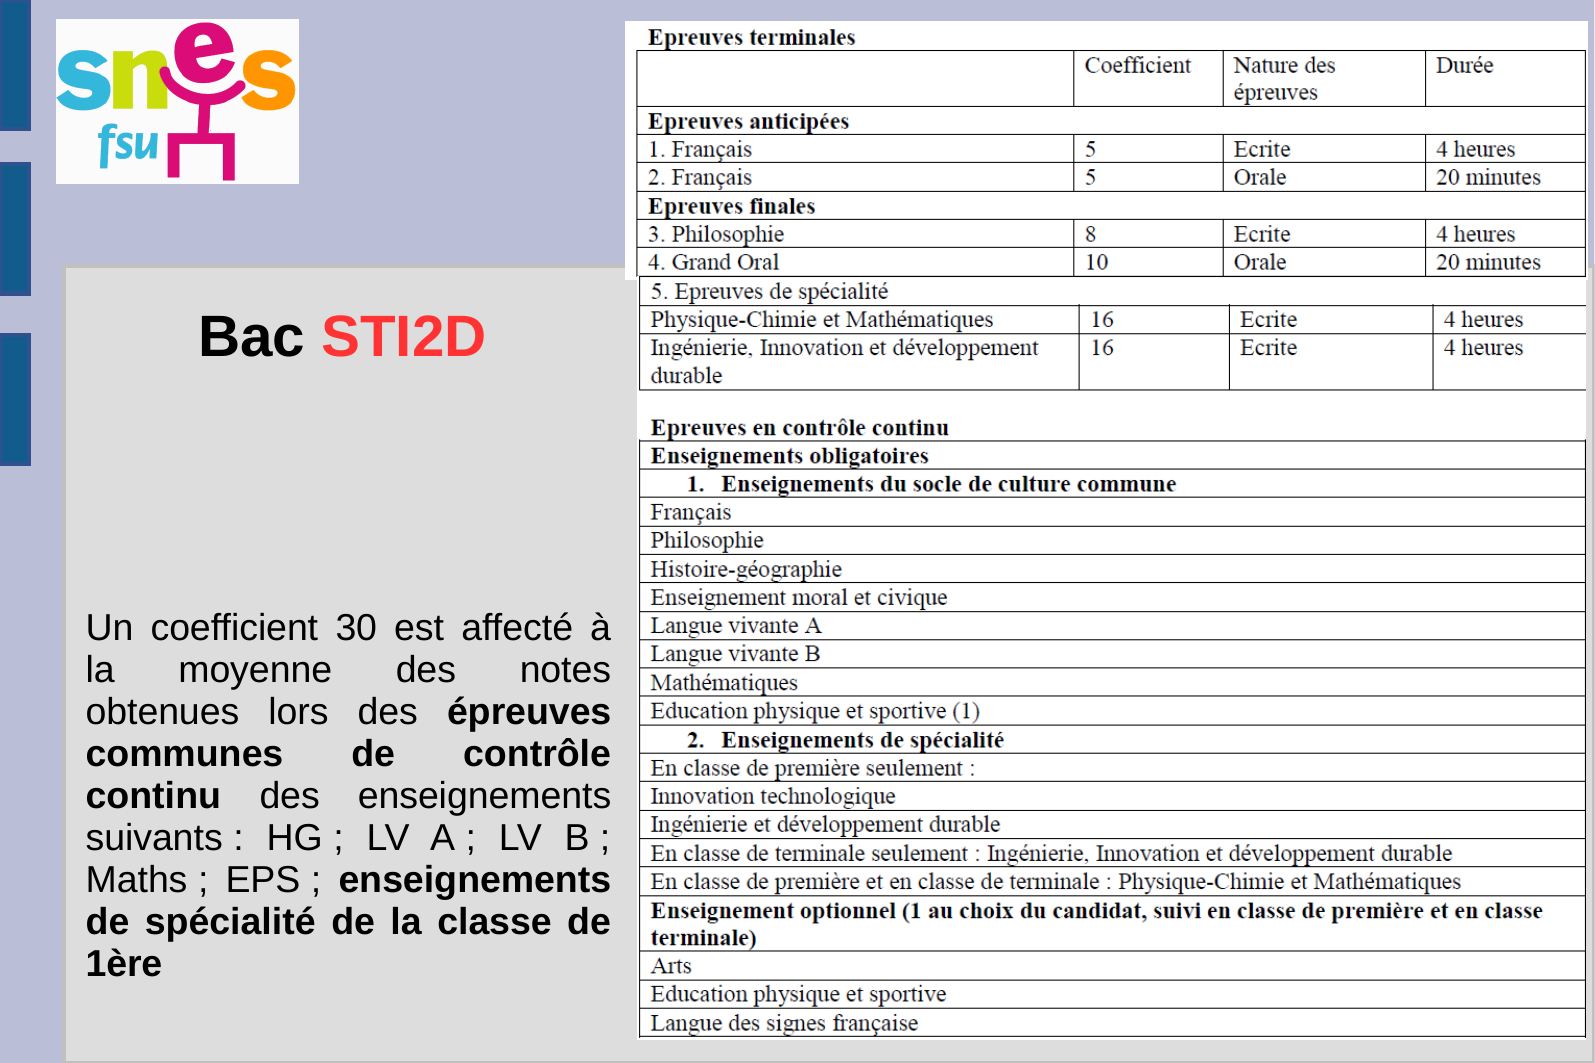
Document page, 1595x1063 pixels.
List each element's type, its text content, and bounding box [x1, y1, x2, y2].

picture [625, 21, 1588, 1040]
text_box Bac STI2D [70, 296, 615, 378]
picture [56, 19, 299, 184]
text_box Un coefficient 30 est affecté à la moyenne des notes obtenues lors des épreuves communes de contrôle continu des enseignements suivants : HG ; LV A ; LV B ; Maths ; EPS ; enseignements de spécialité de la classe de 1ère [70, 598, 626, 1042]
